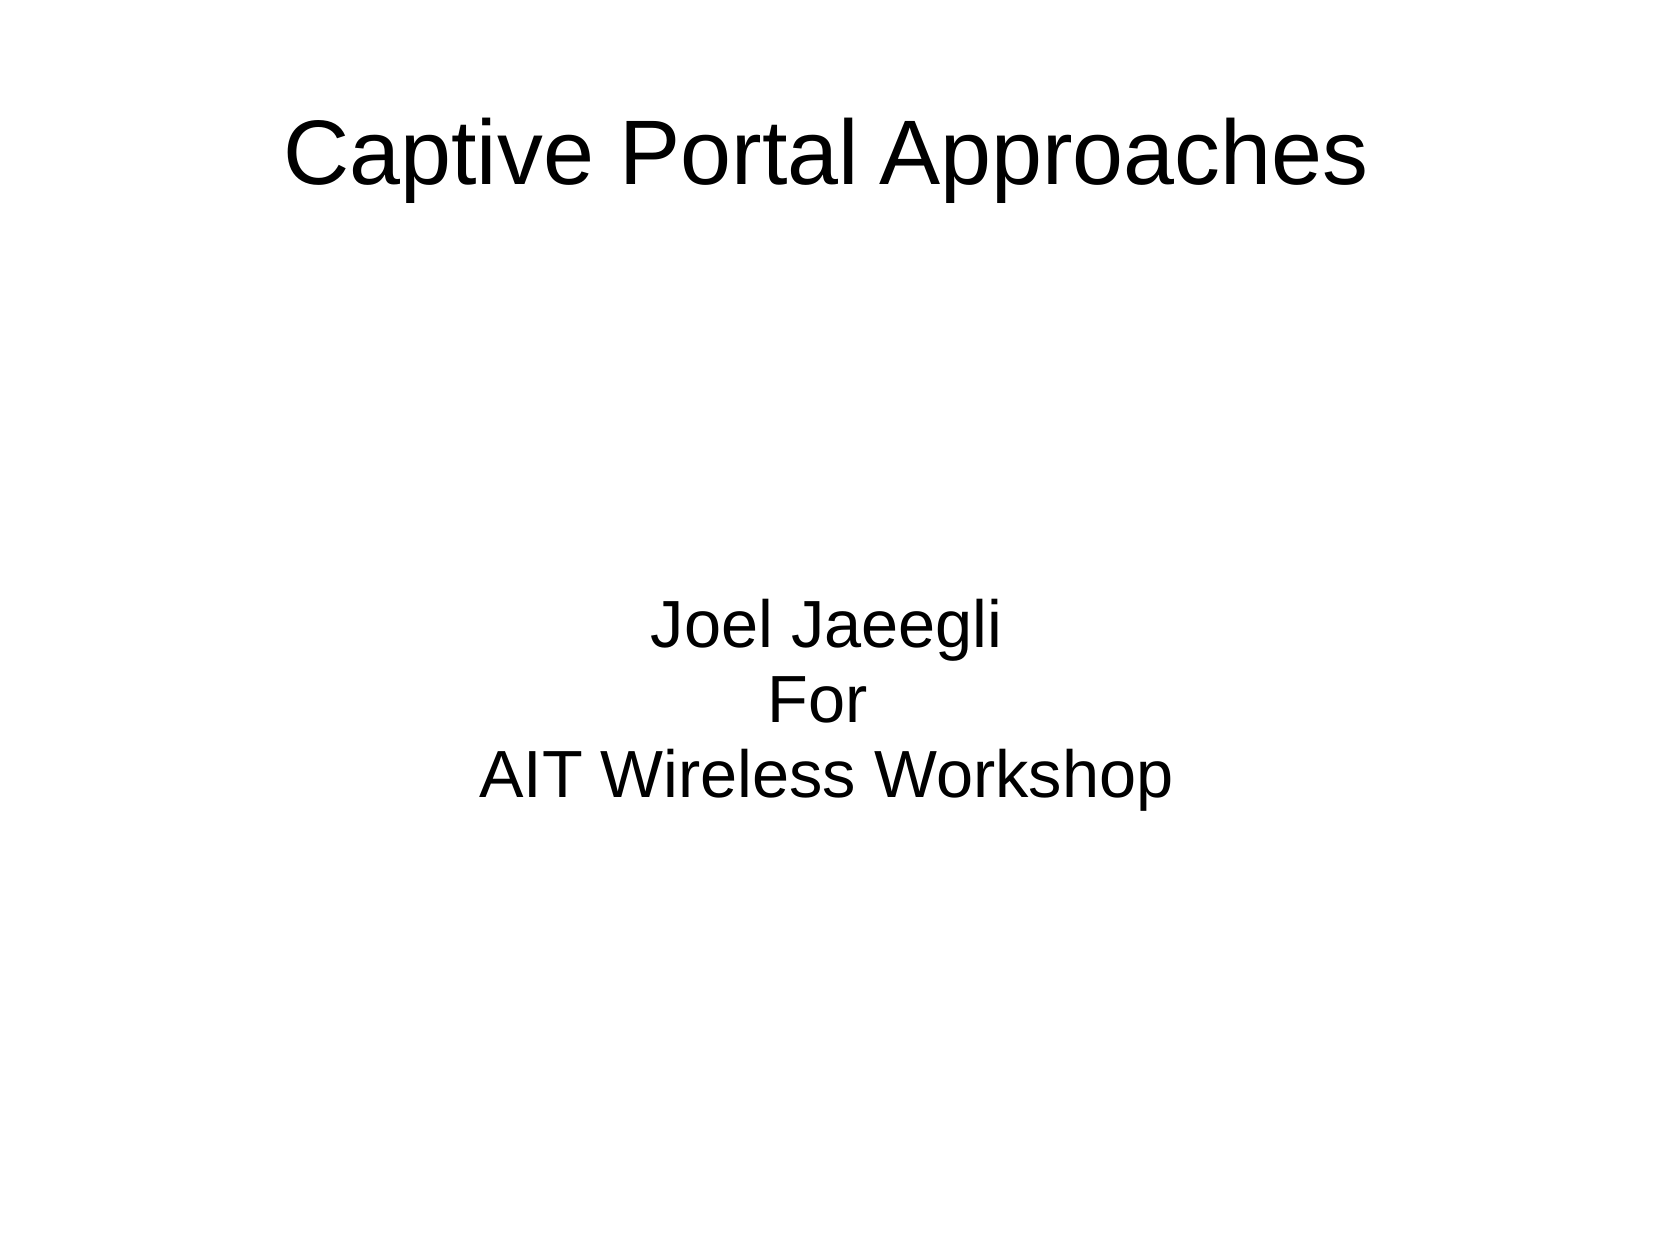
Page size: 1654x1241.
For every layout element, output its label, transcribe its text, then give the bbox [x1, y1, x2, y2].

subtitle Joel Jaeegli For AIT Wireless Workshop [82, 297, 1571, 1102]
title Captive Portal Approaches [82, 56, 1571, 250]
